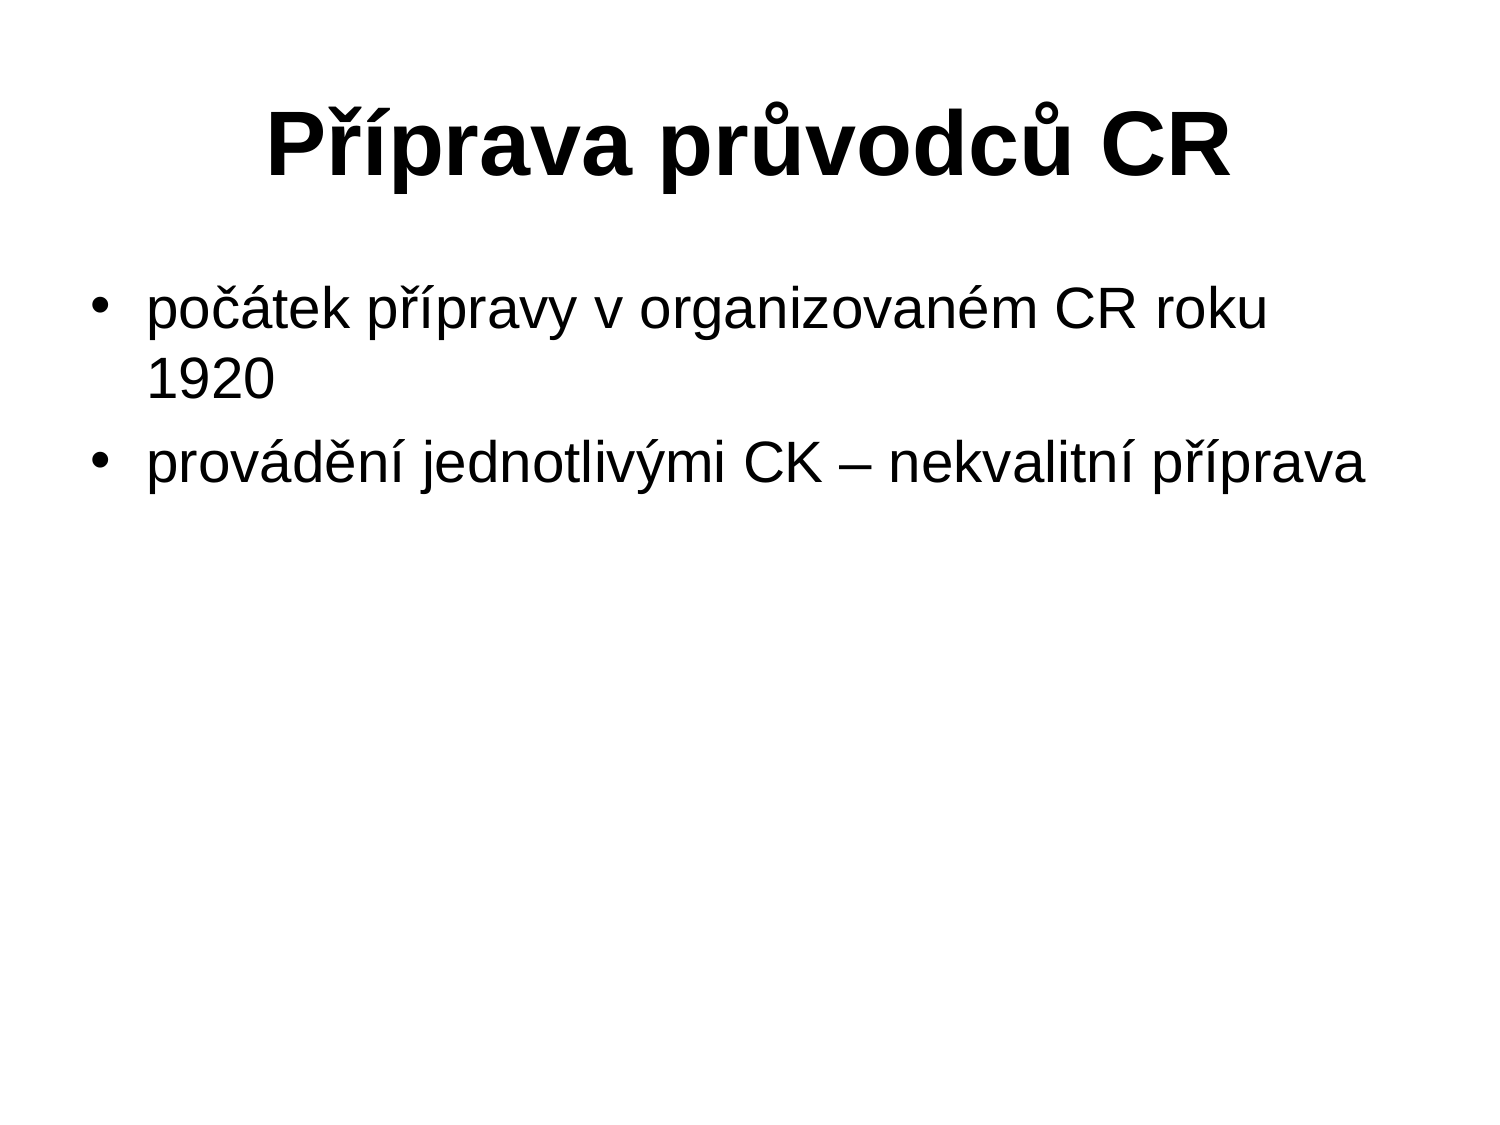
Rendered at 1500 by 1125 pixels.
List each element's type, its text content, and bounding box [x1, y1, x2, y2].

list počátek přípravy v organizovaném CR roku 1920 provádění jednotlivými CK – nekvalitní příprava [75, 262, 1426, 1006]
title Příprava průvodců CR [75, 45, 1426, 233]
